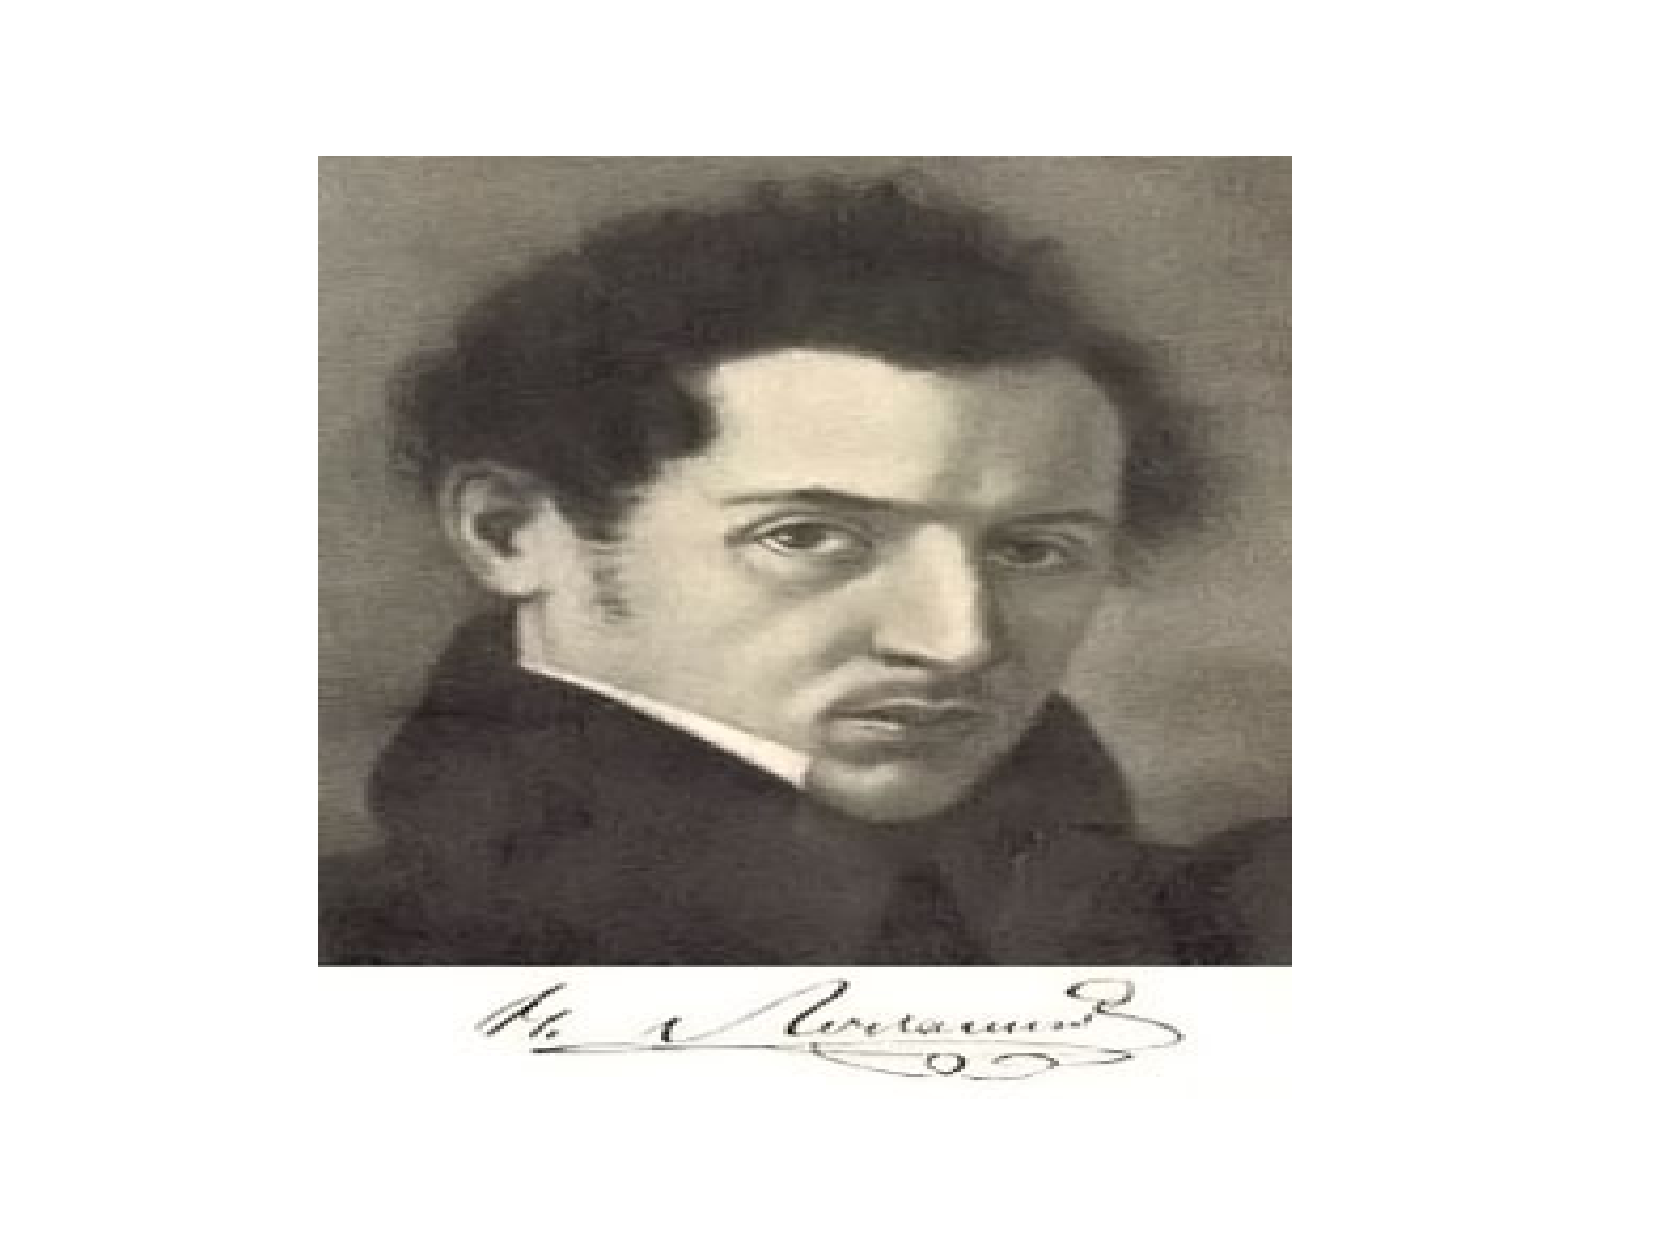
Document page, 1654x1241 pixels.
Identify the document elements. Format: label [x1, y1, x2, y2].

picture [318, 156, 1292, 1099]
